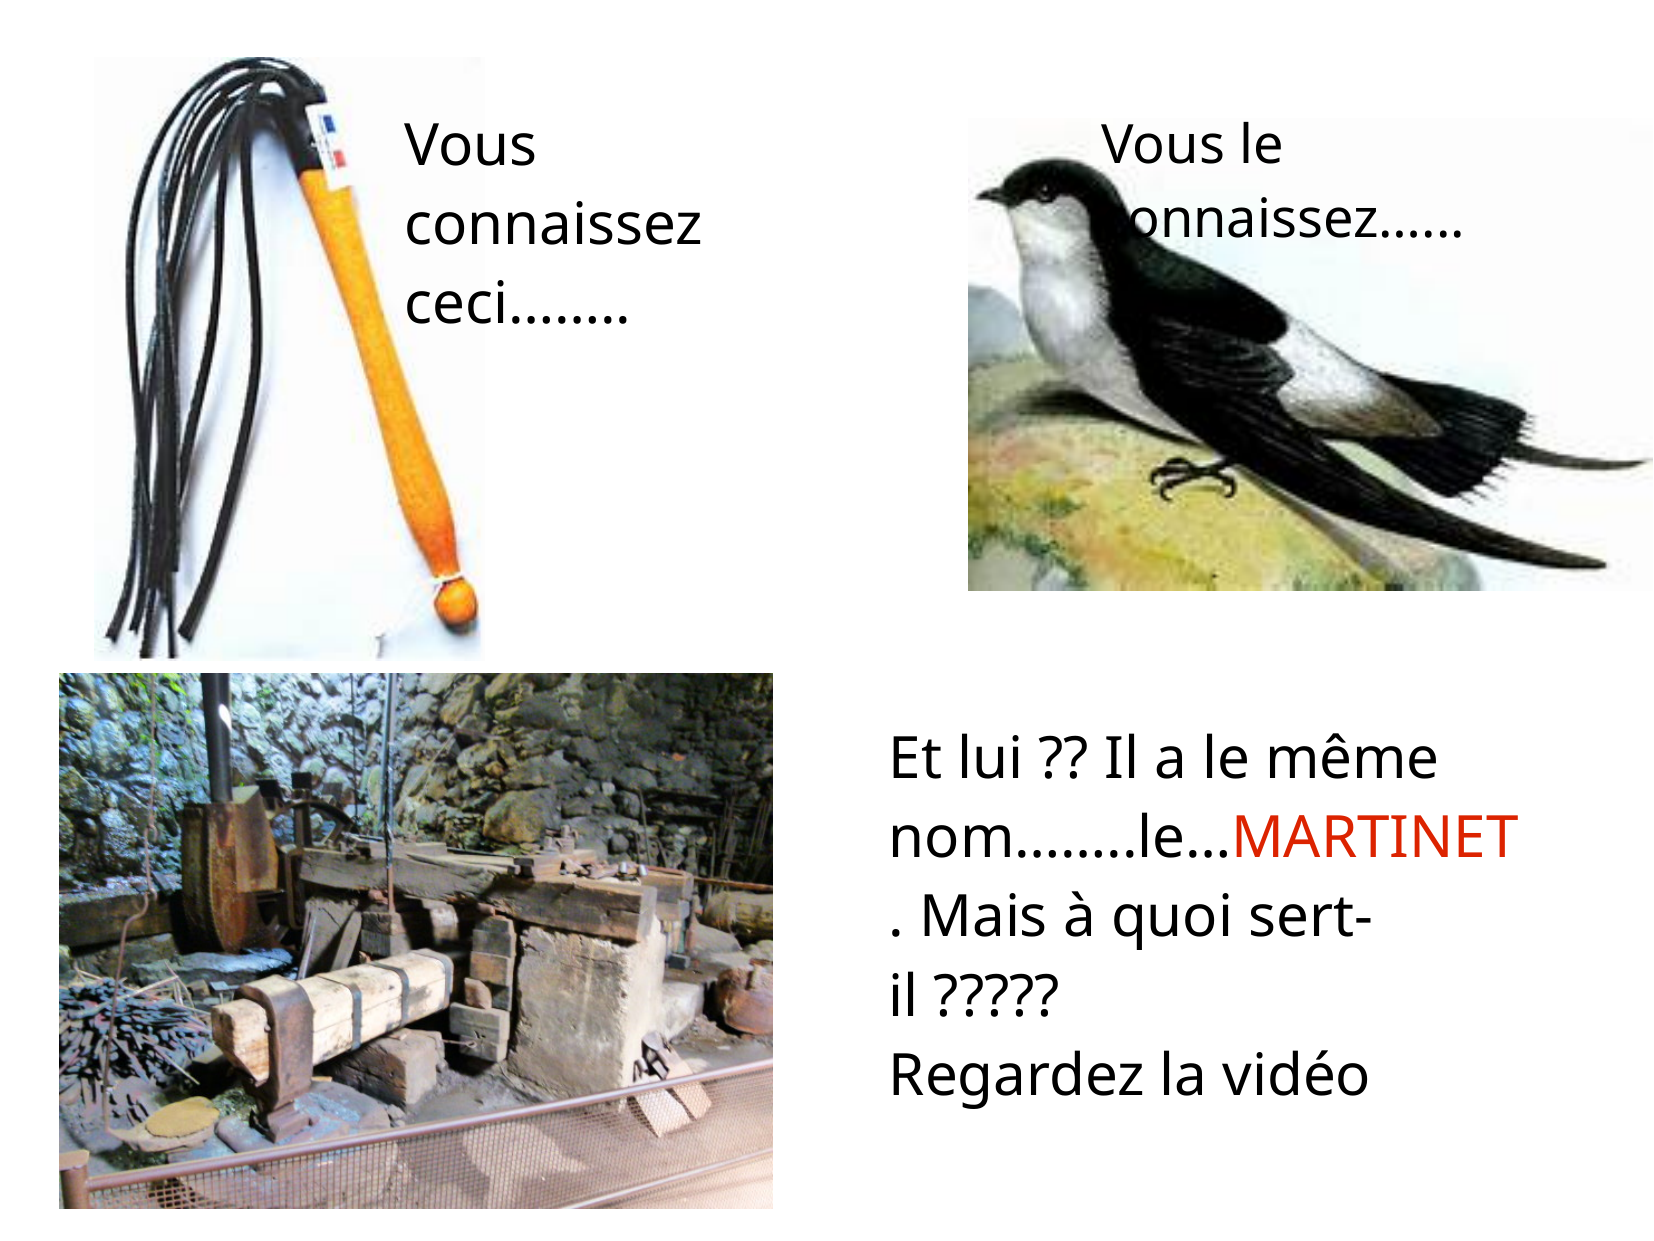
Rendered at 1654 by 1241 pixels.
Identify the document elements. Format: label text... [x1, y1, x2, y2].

text_box Et lui ?? Il a le même nom……..le…MARTINET . Mais à quoi sert-il ????? Regardez la vidéo [874, 708, 1548, 999]
picture [474, 296, 485, 319]
text_box Vous le connaissez…... [1086, 98, 1619, 178]
picture [94, 57, 485, 661]
picture [59, 673, 773, 1209]
picture [968, 118, 1653, 591]
text_box Vous connaissez ceci…….. [389, 95, 827, 249]
